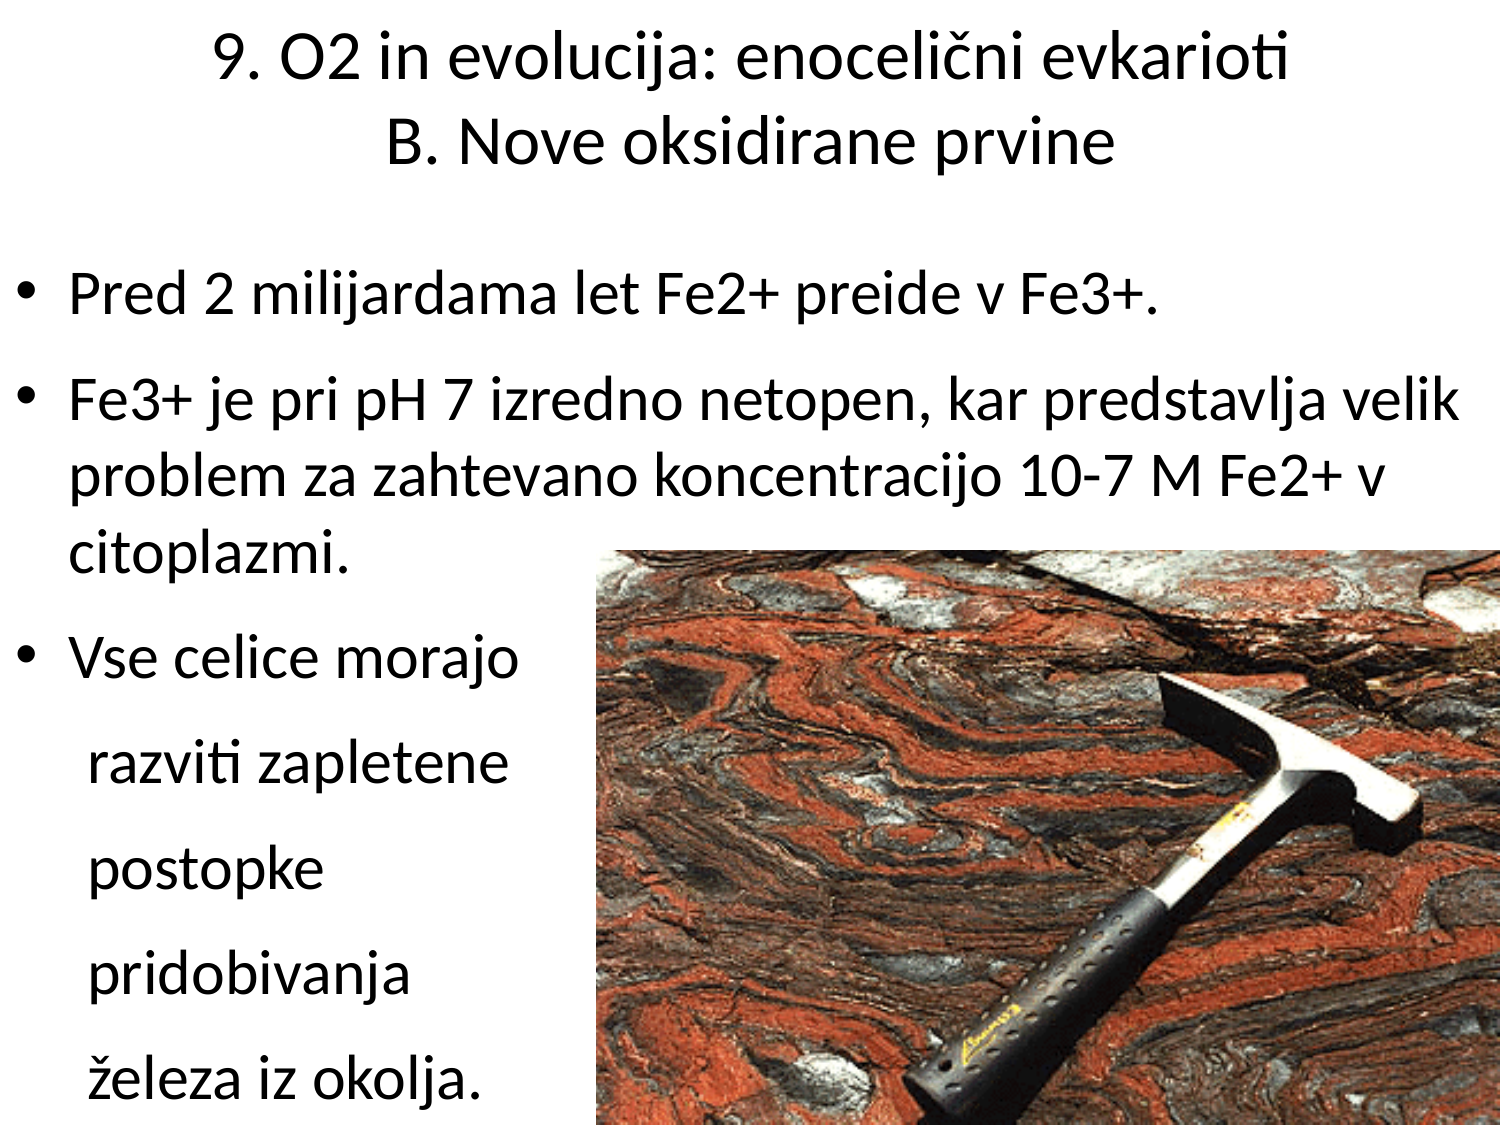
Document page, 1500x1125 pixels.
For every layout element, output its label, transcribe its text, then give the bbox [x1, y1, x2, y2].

title 9. O2 in evolucija: enocelični evkarioti B. Nove oksidirane prvine [76, 0, 1427, 188]
list Pred 2 milijardama let Fe2+ preide v Fe3+. Fe3+ je pri pH 7 izredno netopen, kar predstavlja velik problem za zahtevano koncentracijo 10-7 M Fe2+ v citoplazmi. Vse celice morajo razviti zapletene postopke pridobivanja železa iz okolja. [0, 243, 1500, 1125]
picture [596, 550, 1500, 1125]
